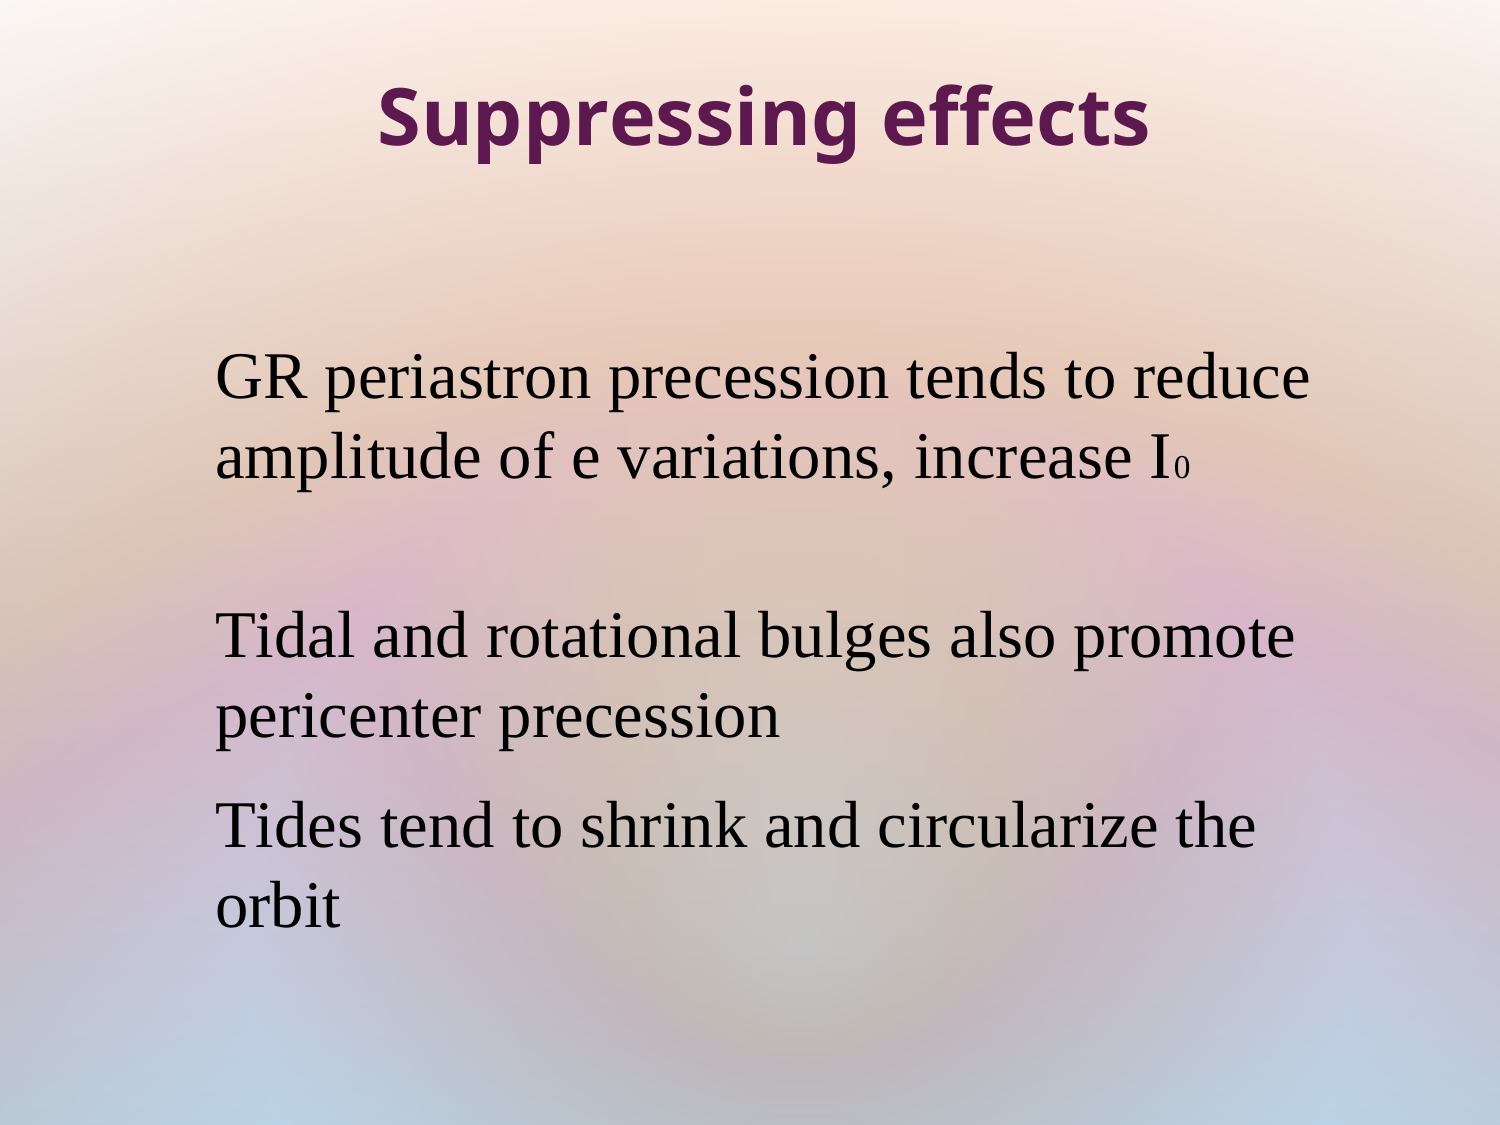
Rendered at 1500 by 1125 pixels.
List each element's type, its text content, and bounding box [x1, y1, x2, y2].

title Suppressing effects [170, 59, 1359, 247]
list GR periastron precession tends to reduce amplitude of e variations, increase I0 Tidal and rotational bulges also promote pericenter precession Tides tend to shrink and circularize the orbit [200, 324, 1388, 1000]
picture [0, 0, 1500, 1125]
